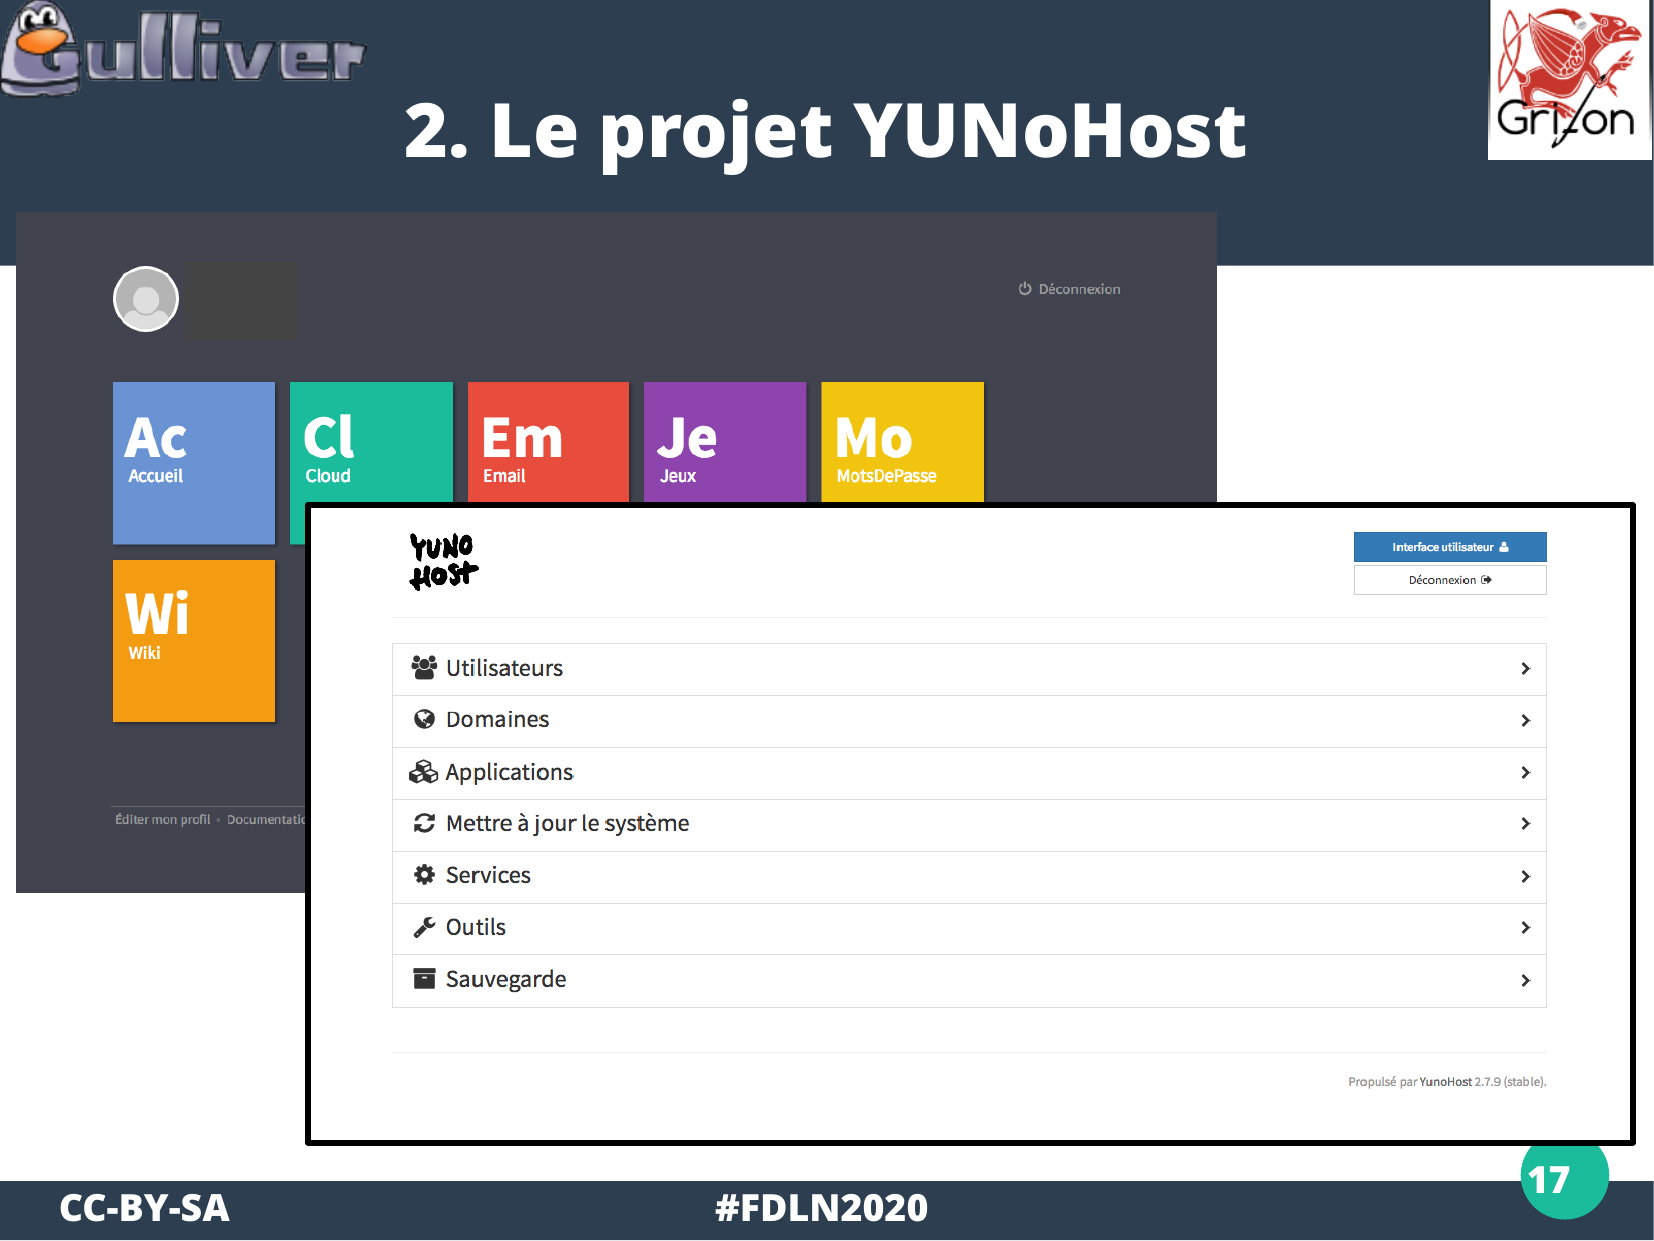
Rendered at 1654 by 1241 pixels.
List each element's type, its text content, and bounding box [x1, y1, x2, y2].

picture [310, 507, 1630, 1140]
picture [16, 212, 1217, 893]
title 2. Le projet YUNoHost [59, 49, 1595, 207]
picture [1488, 0, 1652, 160]
picture [0, 0, 367, 98]
